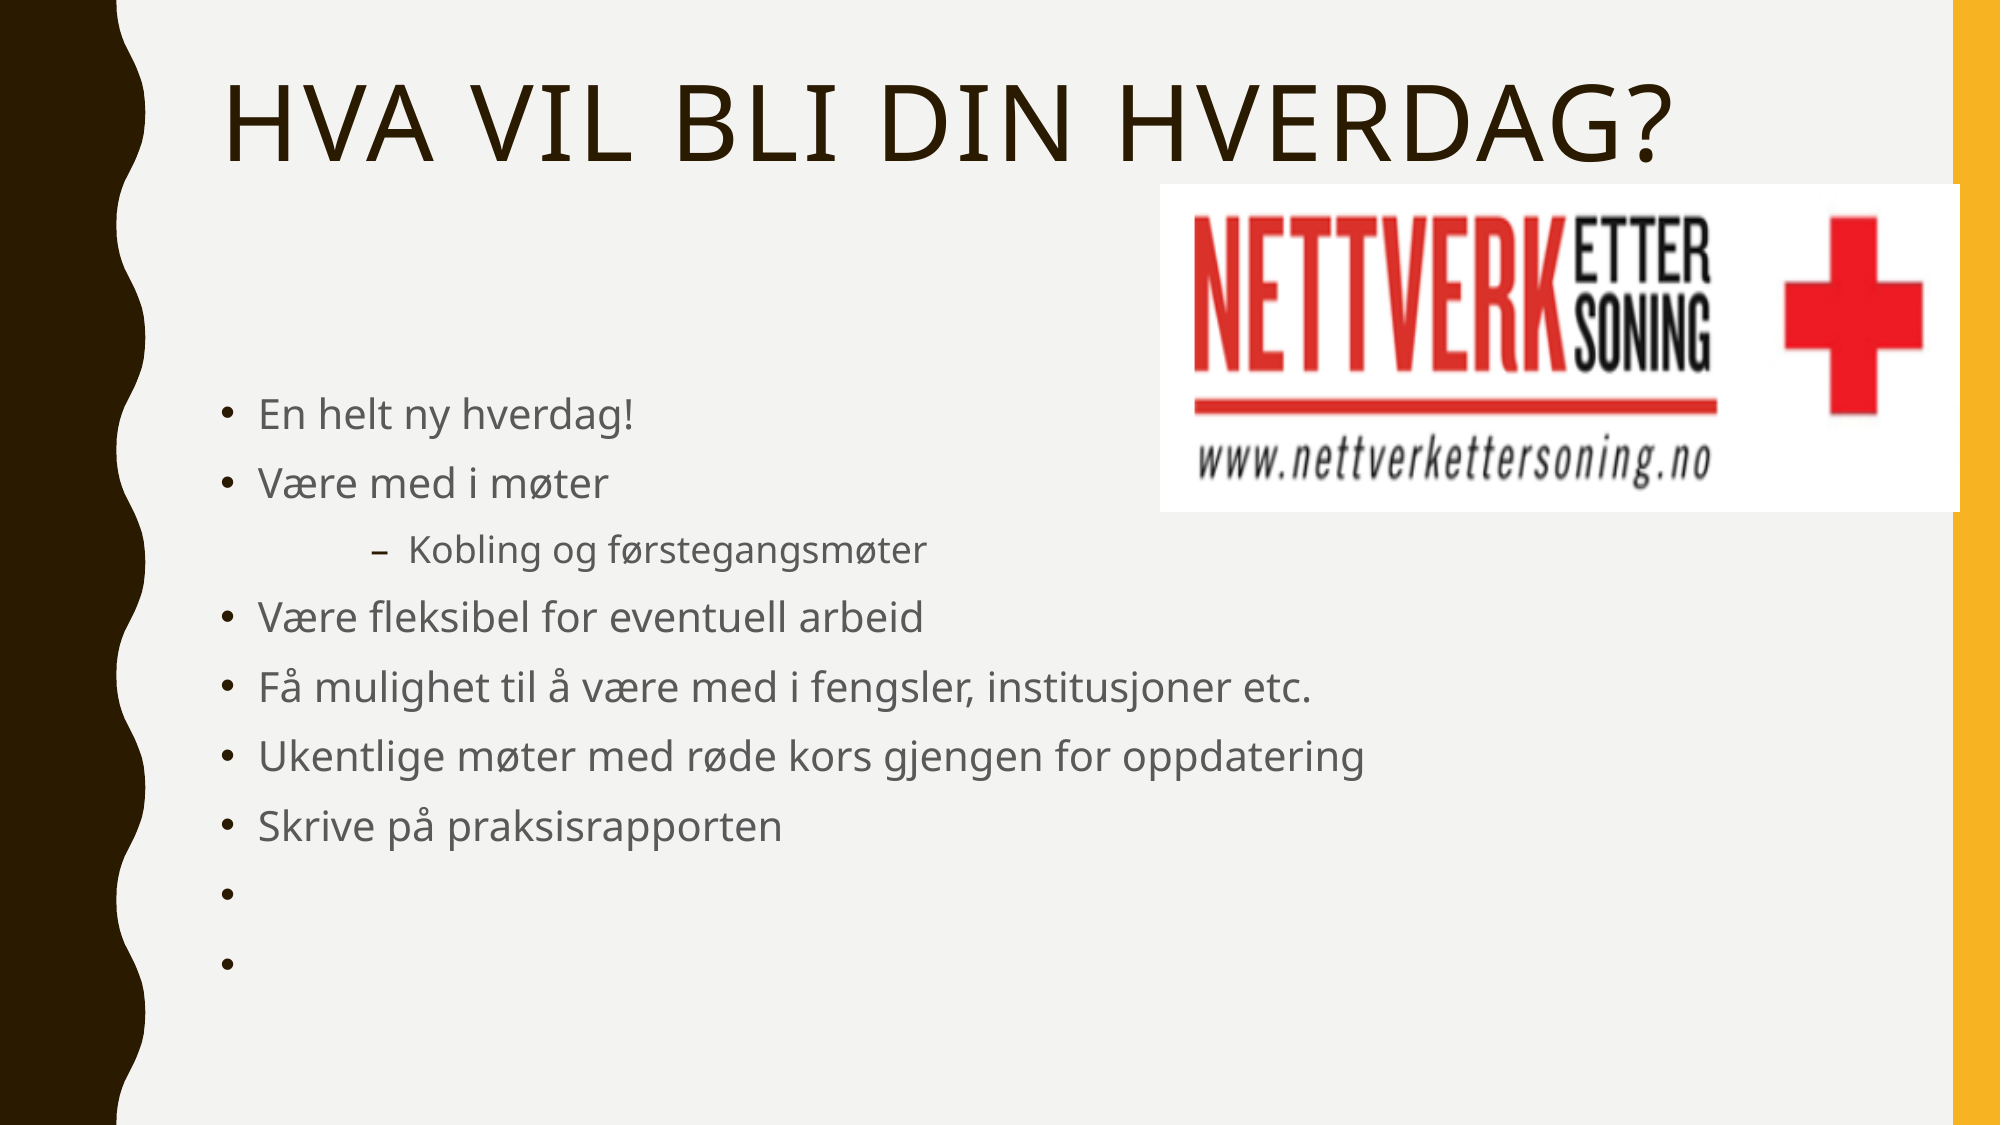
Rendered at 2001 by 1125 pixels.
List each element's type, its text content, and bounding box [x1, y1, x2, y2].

title Hva vil bli din hverdag? [205, 62, 1876, 308]
list En helt ny hverdag! Være med i møter Kobling og førstegangsmøter Være fleksibel for eventuell arbeid Få mulighet til å være med i fengsler, institusjoner etc. Ukentlige møter med røde kors gjengen for oppdatering Skrive på praksisrapporten [205, 375, 1876, 965]
picture [1160, 184, 1960, 512]
